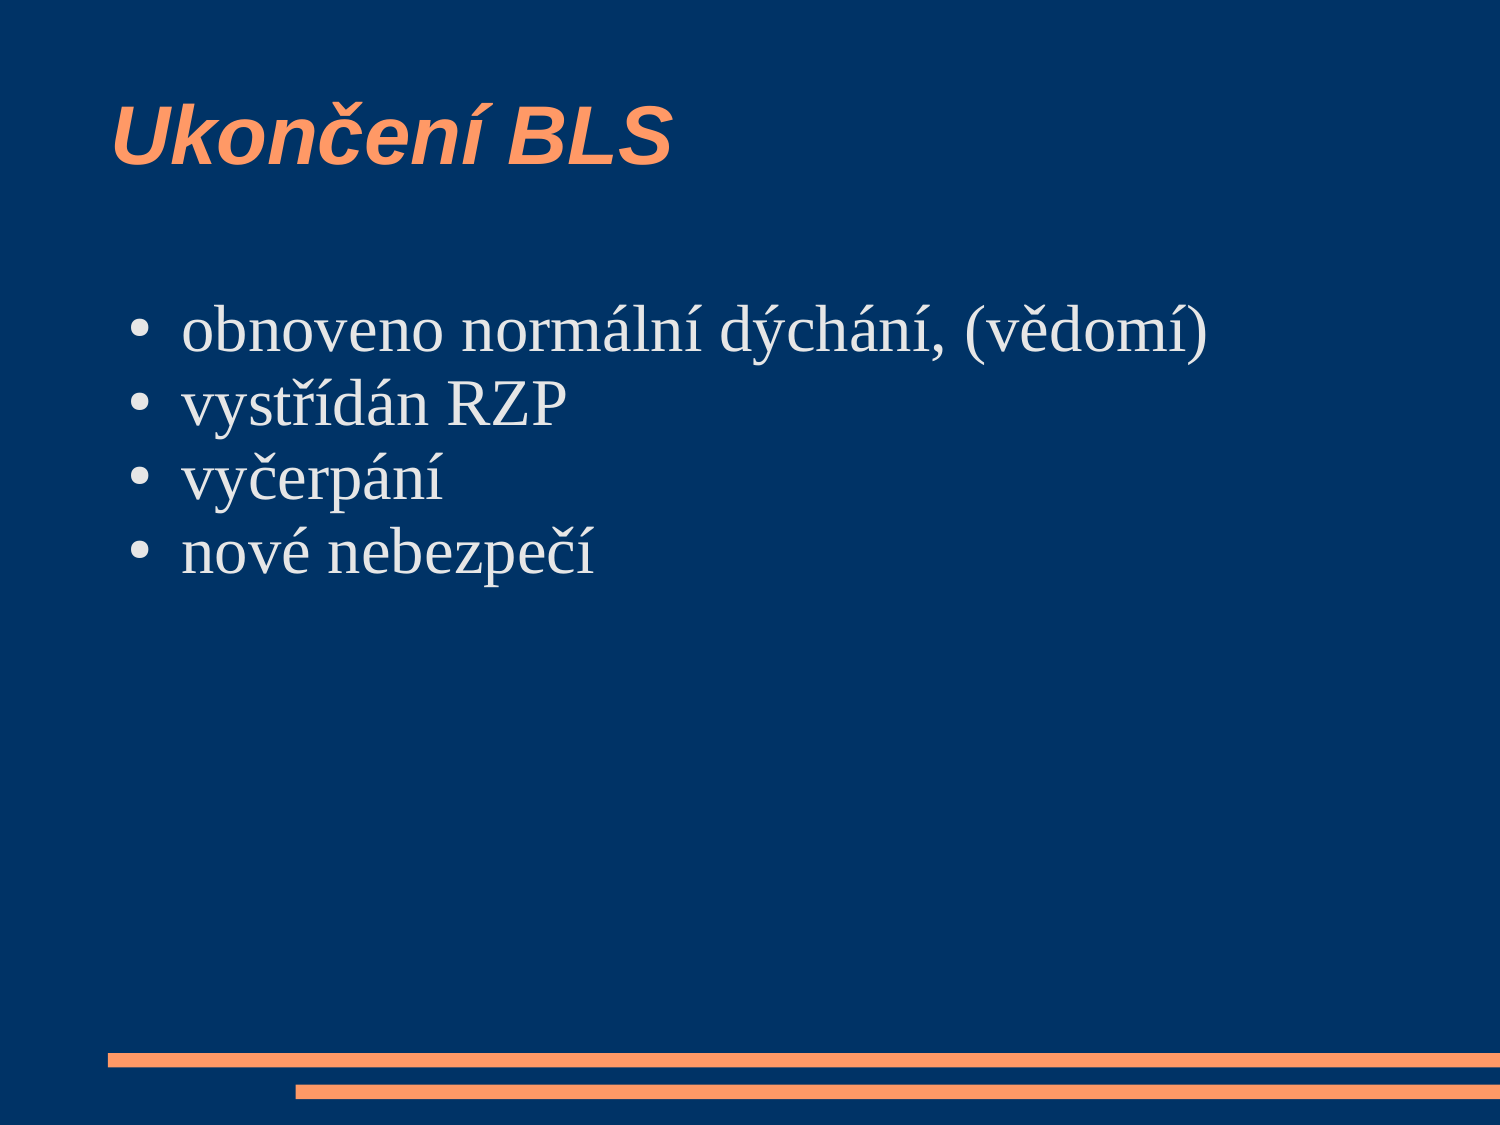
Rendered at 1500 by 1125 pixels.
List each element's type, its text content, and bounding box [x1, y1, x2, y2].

list obnoveno normální dýchání, (vědomí) vystřídán RZP vyčerpání nové nebezpečí [110, 292, 1416, 1013]
title Ukončení BLS [110, 49, 1392, 223]
